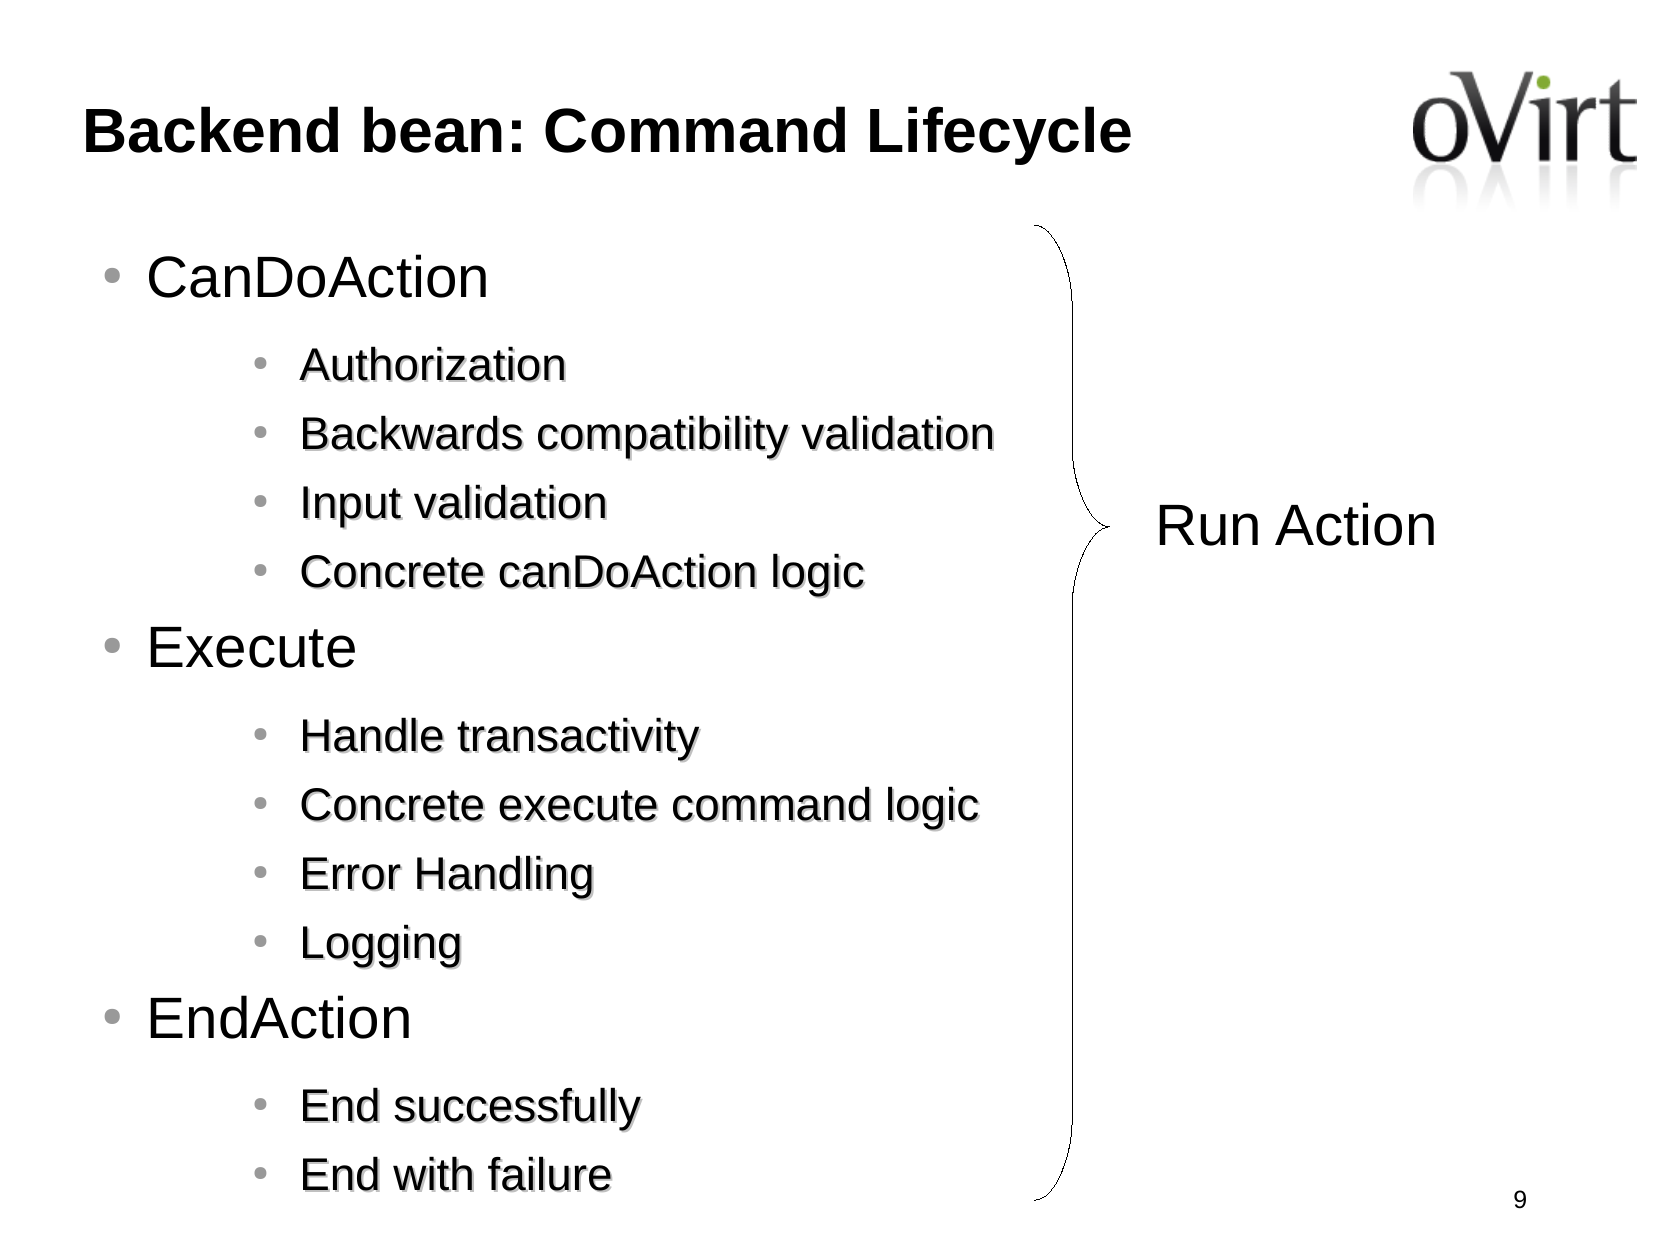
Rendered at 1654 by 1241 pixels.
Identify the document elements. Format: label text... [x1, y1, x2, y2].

title Backend bean: Command Lifecycle [82, 27, 1303, 235]
list CanDoAction Authorization Backwards compatibility validation Input validation Concrete canDoAction logic Execute Handle transactivity Concrete execute command logic Error Handling Logging EndAction End successfully End with failure [86, 244, 1576, 1201]
picture [1413, 63, 1637, 212]
text_box Run Action [1140, 485, 1501, 566]
